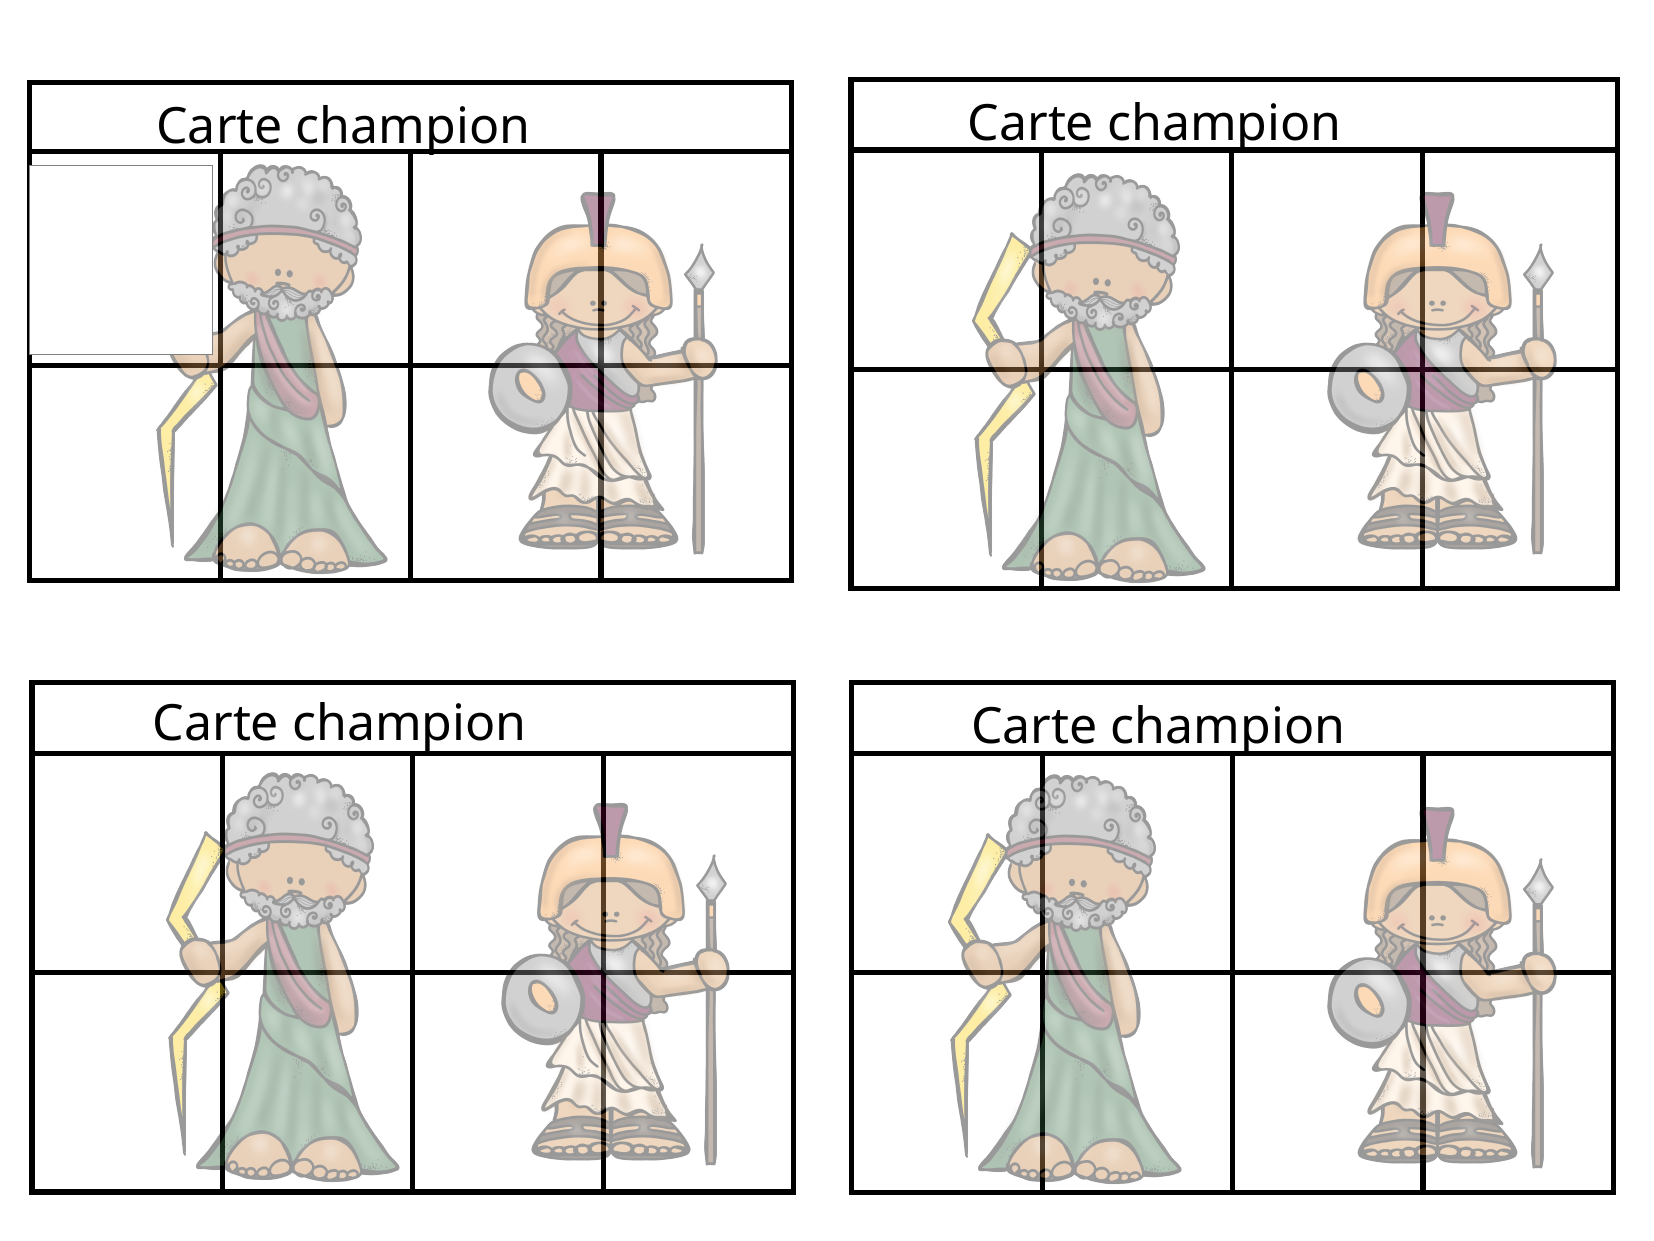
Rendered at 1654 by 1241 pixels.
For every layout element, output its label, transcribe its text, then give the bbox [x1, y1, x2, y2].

table_cell [32, 368, 218, 578]
table_header [1575, 685, 1611, 751]
table_cell [225, 975, 410, 1189]
table_header [854, 82, 953, 147]
table_cell [1234, 372, 1420, 586]
table_cell [1235, 975, 1420, 1190]
table_cell [604, 368, 789, 578]
text_box Carte champion [956, 682, 1575, 760]
table_cell [1425, 153, 1615, 367]
table_cell [1044, 157, 1229, 367]
table_cell [413, 160, 598, 363]
table_cell [413, 368, 598, 578]
picture [496, 799, 733, 1170]
table_header [1571, 82, 1615, 147]
table_header [32, 85, 141, 149]
table_cell [854, 756, 1040, 970]
table_cell [854, 975, 1040, 1190]
picture [162, 767, 402, 1185]
picture [1322, 188, 1560, 559]
text_box [29, 165, 213, 355]
table_cell [854, 372, 968, 586]
picture [968, 168, 1208, 586]
text_box Carte champion [953, 79, 1571, 157]
picture [944, 769, 1184, 1187]
table_cell [854, 153, 1039, 367]
table_cell [606, 975, 791, 1189]
table_cell [604, 154, 789, 363]
table_cell [1234, 157, 1420, 367]
picture [1322, 803, 1560, 1173]
table_cell [1235, 760, 1420, 970]
table_cell [415, 756, 601, 970]
text_box Carte champion [138, 679, 756, 756]
table_cell [32, 355, 150, 363]
picture [483, 188, 721, 559]
table_cell [1208, 372, 1229, 586]
picture [150, 159, 390, 577]
table_cell [1426, 975, 1611, 1190]
table_header [760, 85, 789, 149]
table_cell [223, 368, 408, 578]
text_box Carte champion [141, 82, 760, 160]
table_cell [35, 756, 220, 970]
table_cell [606, 756, 791, 970]
table_cell [390, 160, 408, 363]
table_cell [1426, 756, 1611, 970]
table_header [756, 685, 791, 751]
table_cell [415, 975, 601, 1189]
table_cell [1045, 760, 1230, 970]
table_header [35, 685, 138, 751]
table_cell [1045, 975, 1230, 1190]
table_cell [1425, 372, 1615, 586]
table_cell [32, 154, 150, 165]
table_header [854, 685, 956, 751]
table_cell [35, 975, 220, 1189]
table_cell [225, 756, 410, 970]
